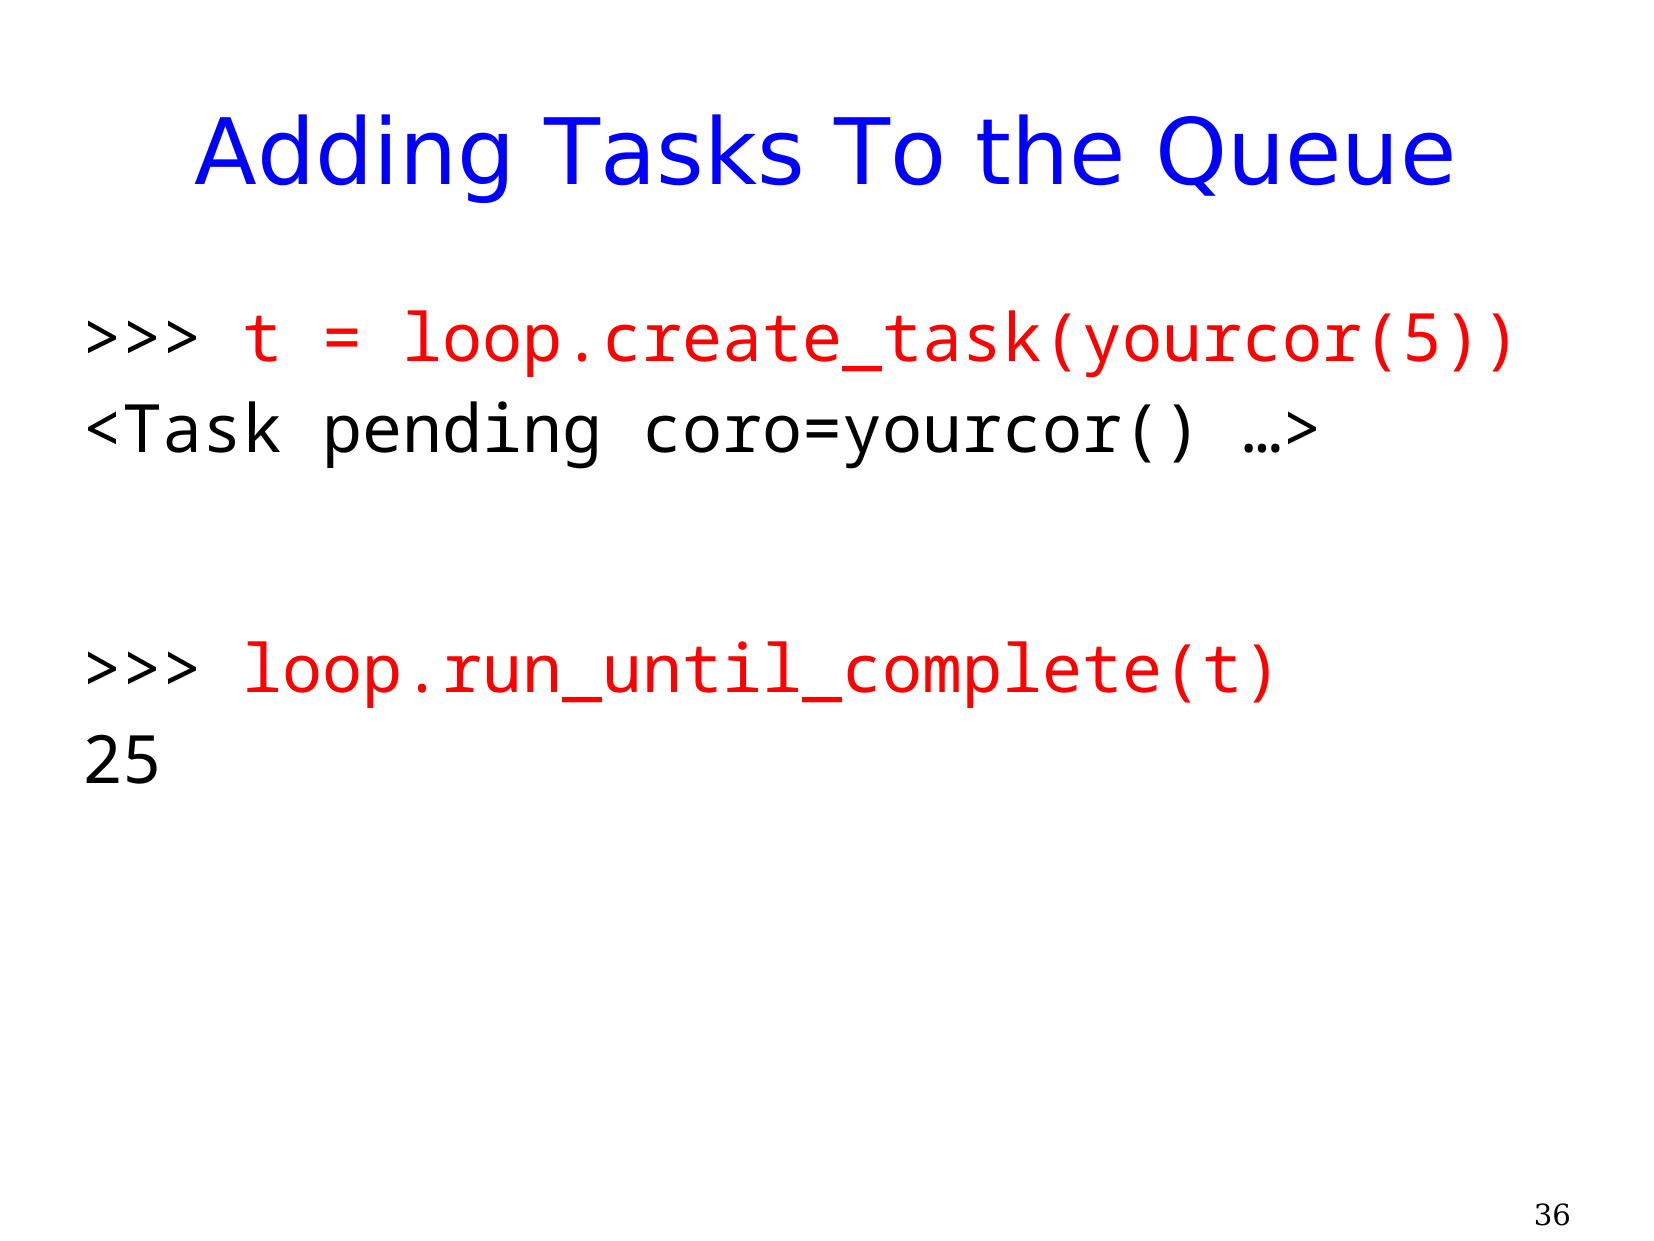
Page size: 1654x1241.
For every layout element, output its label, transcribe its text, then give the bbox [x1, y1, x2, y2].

title Adding Tasks To the Queue [82, 49, 1571, 257]
list >>> t = loop.create_task(yourcor(5)) <Task pending coro=yourcor() …> >>> loop.run_until_complete(t) 25 [82, 290, 1571, 1109]
